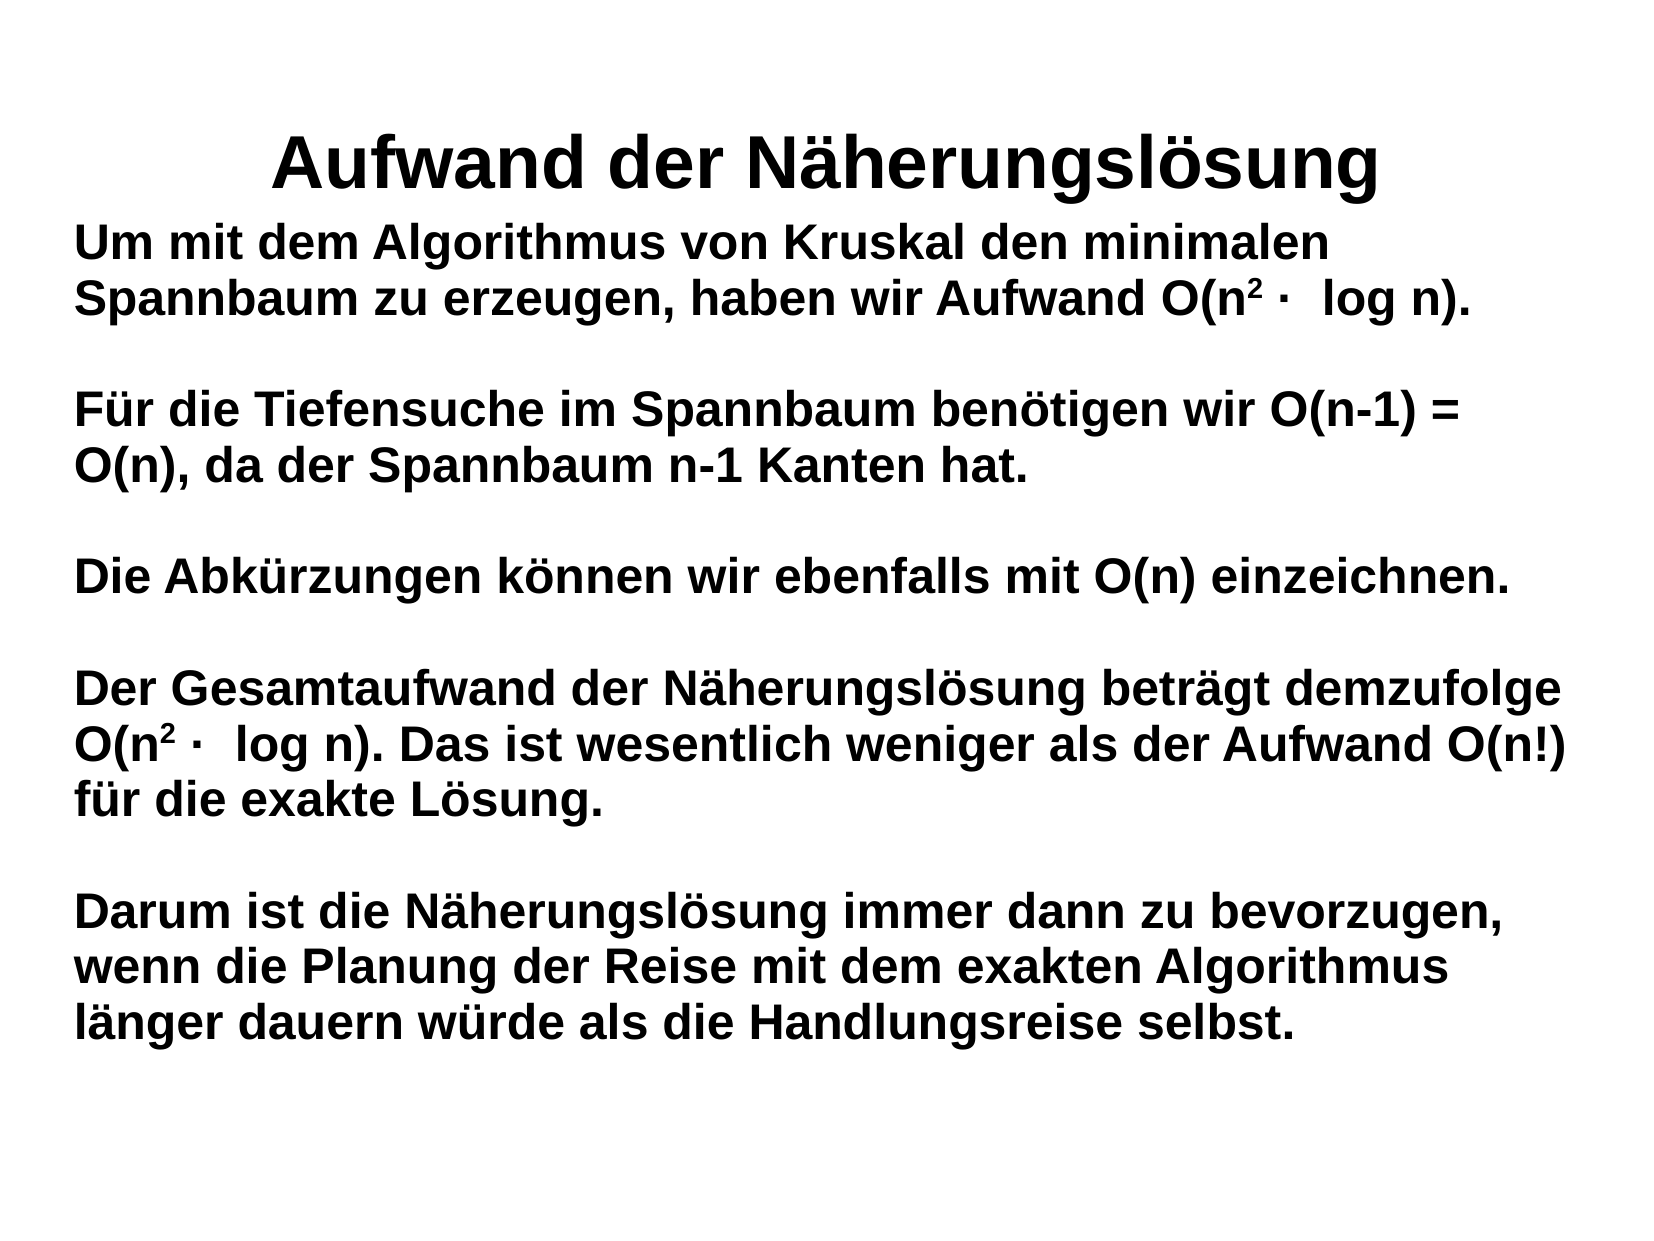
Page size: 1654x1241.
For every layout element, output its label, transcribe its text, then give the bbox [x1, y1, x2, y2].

text_box Um mit dem Algorithmus von Kruskal den minimalen Spannbaum zu erzeugen, haben wir Aufwand O(n2 · log n). Für die Tiefensuche im Spannbaum benötigen wir O(n-1) = O(n), da der Spannbaum n-1 Kanten hat. Die Abkürzungen können wir ebenfalls mit O(n) einzeichnen. Der Gesamtaufwand der Näherungslösung beträgt demzufolge O(n2 · log n). Das ist wesentlich weniger als der Aufwand O(n!) für die exakte Lösung. Darum ist die Näherungslösung immer dann zu bevorzugen, wenn die Planung der Reise mit dem exakten Algorithmus länger dauern würde als die Handlungsreise selbst. [59, 206, 1595, 1080]
title Aufwand der Näherungslösung [88, 88, 1565, 206]
